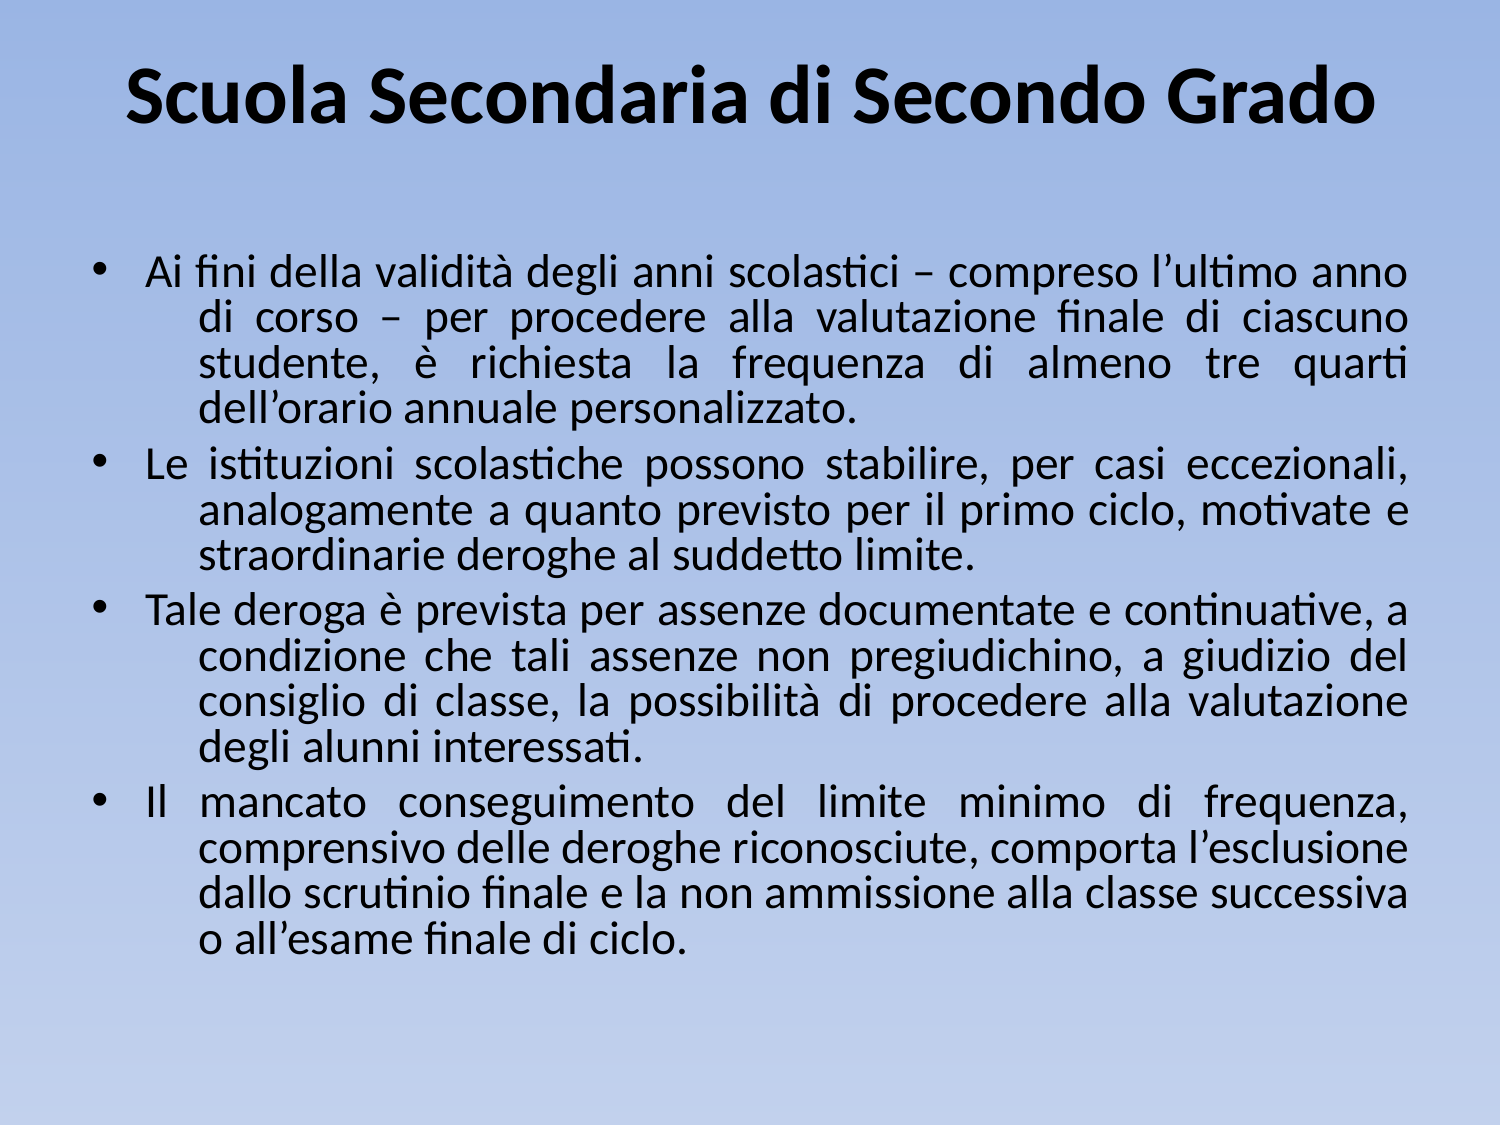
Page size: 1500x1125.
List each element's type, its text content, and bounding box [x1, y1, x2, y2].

list Ai fini della validità degli anni scolastici – compreso l’ultimo anno di corso – per procedere alla valutazione finale di ciascuno studente, è richiesta la frequenza di almeno tre quarti dell’orario annuale personalizzato. Le istituzioni scolastiche possono stabilire, per casi eccezionali, analogamente a quanto previsto per il primo ciclo, motivate e straordinarie deroghe al suddetto limite. Tale deroga è prevista per assenze documentate e continuative, a condizione che tali assenze non pregiudichino, a giudizio del consiglio di classe, la possibilità di procedere alla valutazione degli alunni interessati. Il mancato conseguimento del limite minimo di frequenza, comprensivo delle deroghe riconosciute, comporta l’esclusione dallo scrutinio finale e la non ammissione alla classe successiva o all’esame finale di ciclo. [76, 243, 1427, 986]
title Scuola Secondaria di Secondo Grado [76, 0, 1427, 185]
